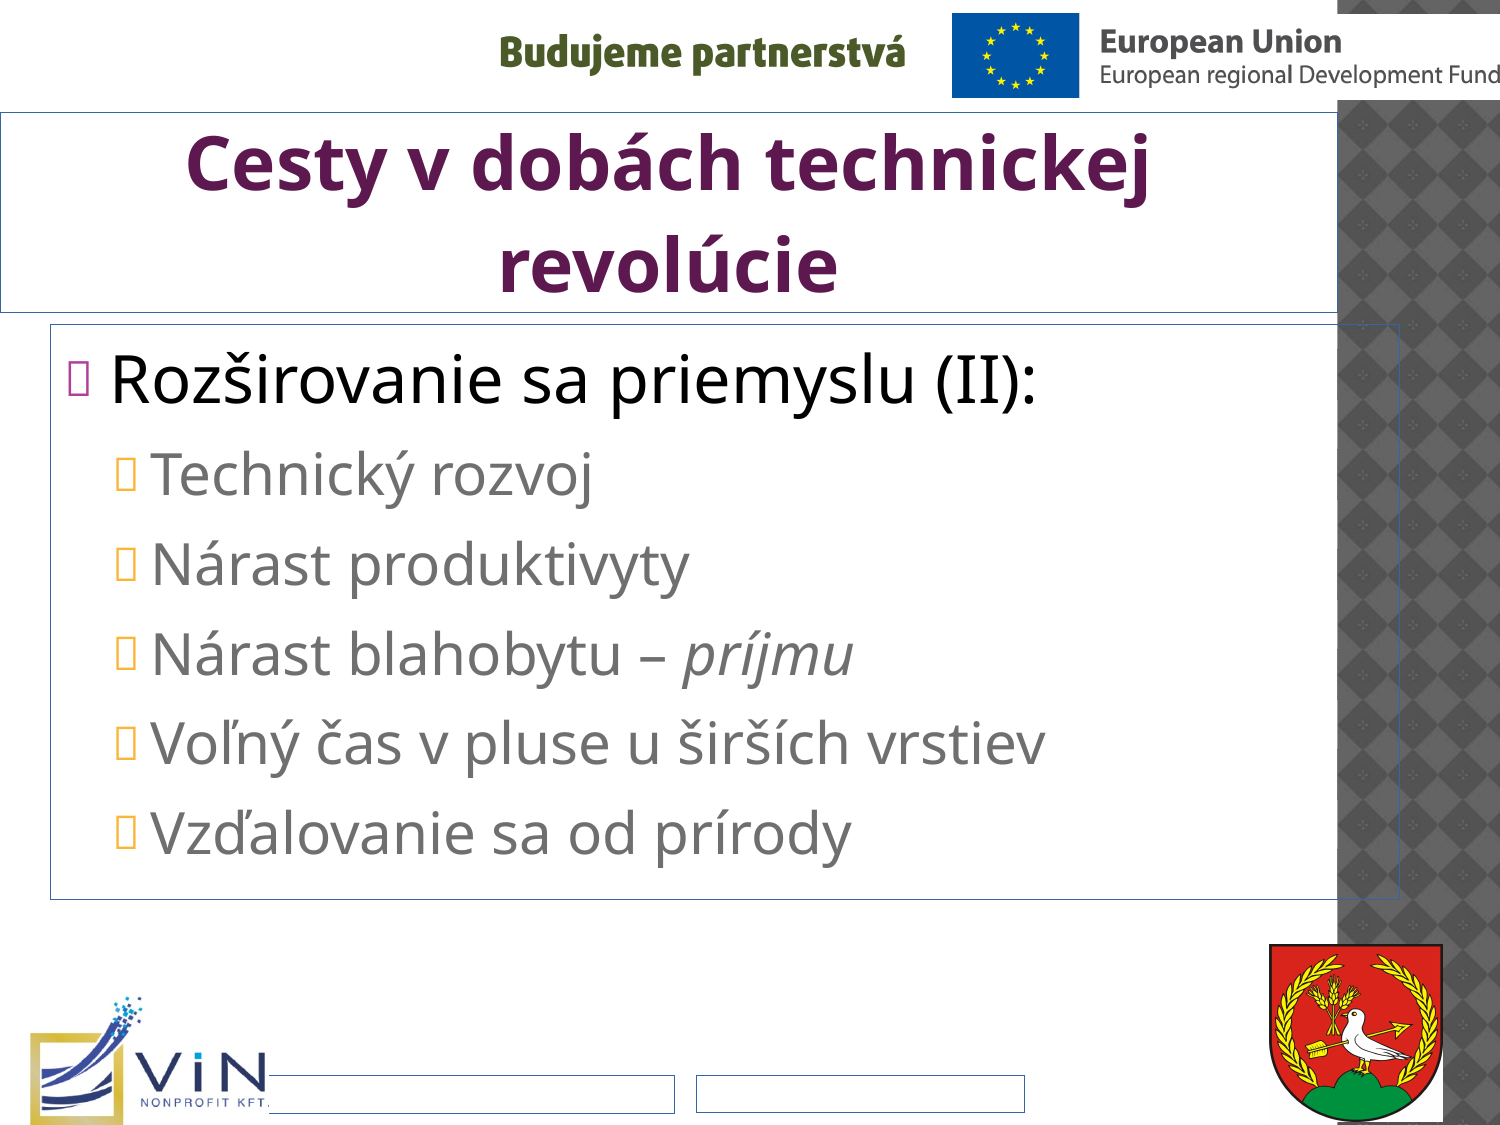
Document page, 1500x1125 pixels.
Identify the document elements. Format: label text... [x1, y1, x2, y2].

picture [7, 995, 269, 1125]
title Cesty v dobách technickej revolúcie [0, 112, 1338, 313]
picture [952, 0, 1500, 1125]
picture [472, 15, 944, 89]
list Rozširovanie sa priemyslu (II): Technický rozvoj Nárast produktivyty Nárast blahobytu – príjmu Voľný čas v pluse u širších vrstiev Vzďalovanie sa od prírody [50, 324, 1400, 900]
